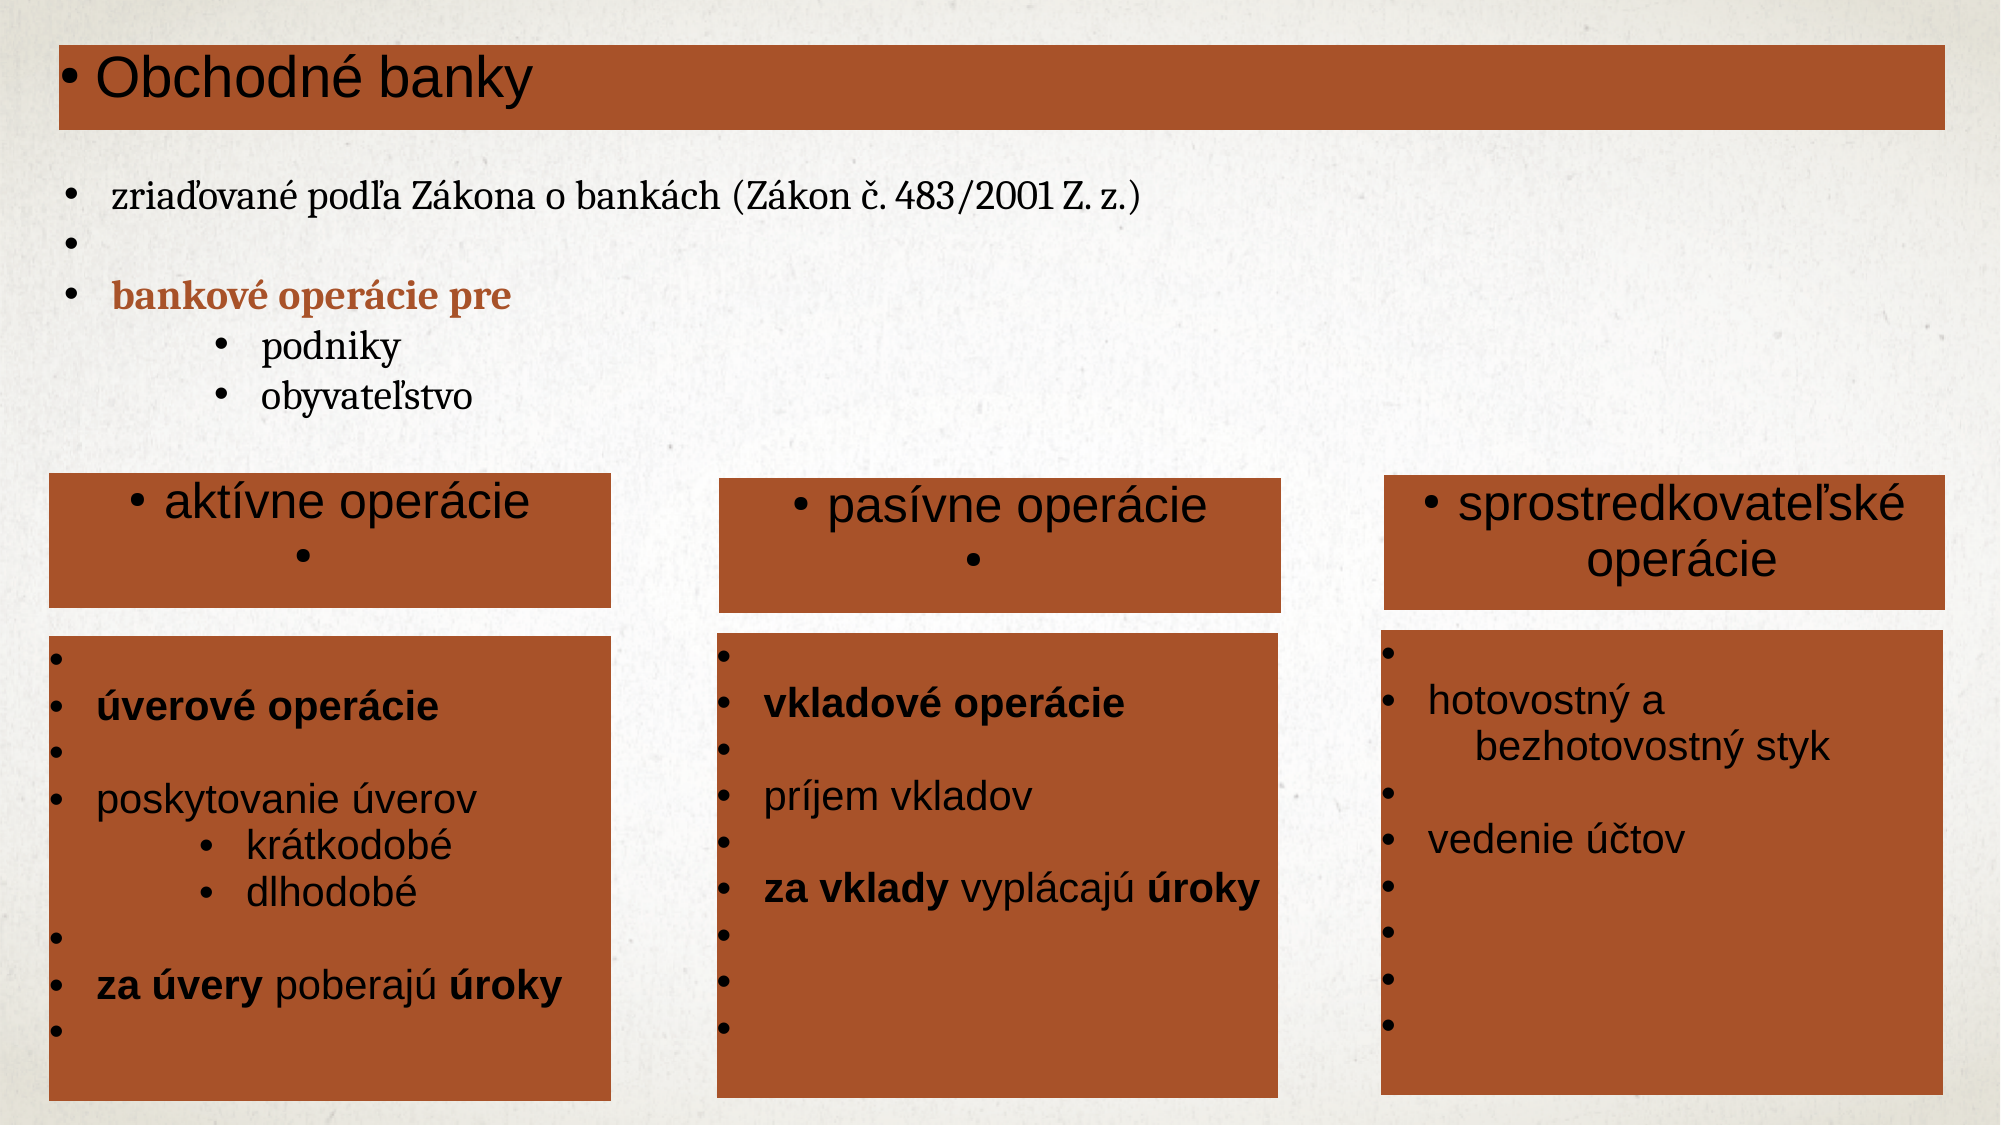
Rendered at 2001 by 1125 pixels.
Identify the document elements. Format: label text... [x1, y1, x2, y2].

table_header vkladové operácie príjem vkladov za vklady vyplácajú úroky [717, 633, 1278, 1098]
table_header pasívne operácie [719, 478, 1281, 613]
table_header aktívne operácie [49, 473, 611, 608]
table_header hotovostný a bezhotovostný styk vedenie účtov [1381, 630, 1943, 1095]
text_box zriaďované podľa Zákona o bankách (Zákon č. 483/2001 Z. z.) bankové operácie pre podniky obyvateľstvo [49, 160, 1410, 474]
table_header úverové operácie poskytovanie úverov krátkodobé dlhodobé za úvery poberajú úroky [49, 636, 611, 1101]
table_header Obchodné banky [59, 45, 1945, 130]
table_header sprostredkovateľské operácie [1384, 475, 1945, 610]
